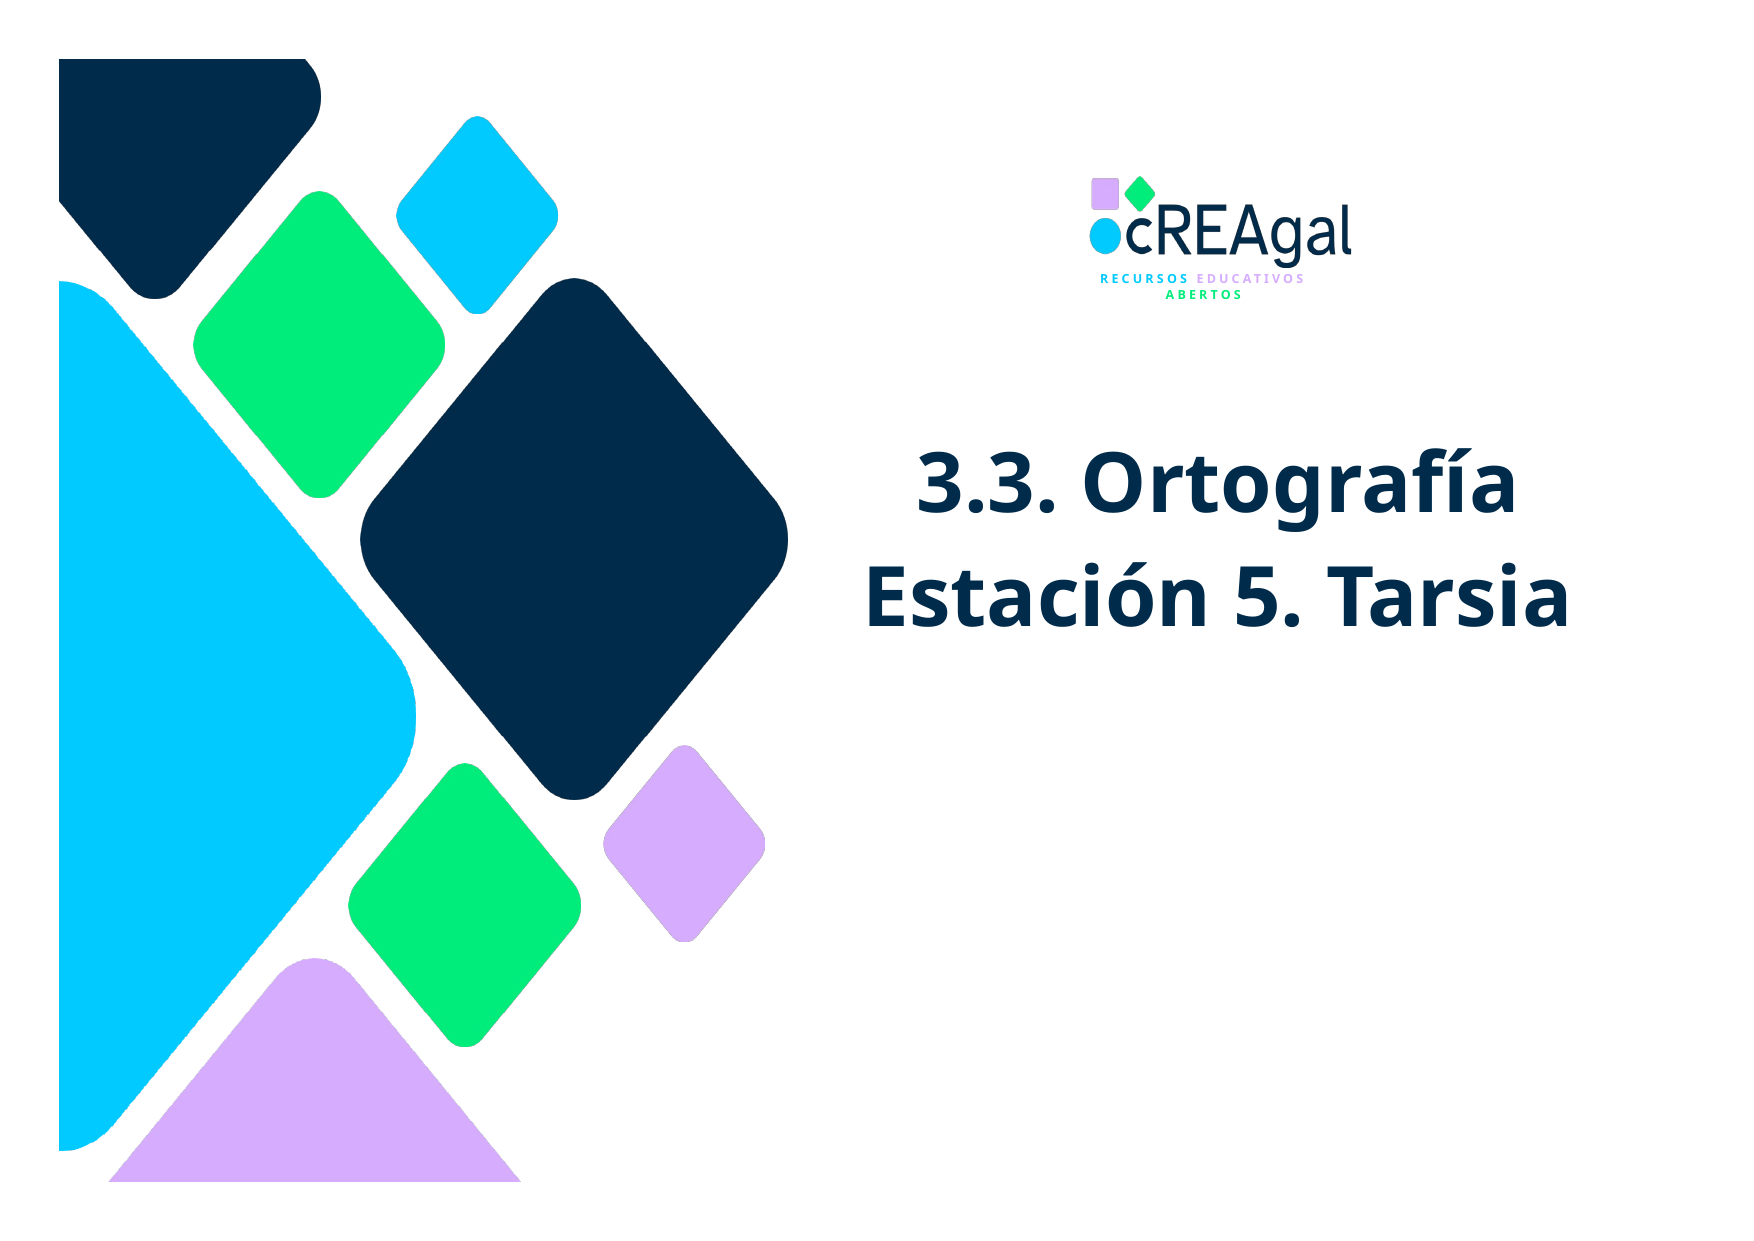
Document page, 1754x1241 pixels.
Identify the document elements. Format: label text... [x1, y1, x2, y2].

title 3.3. Ortografía Estación 5. Tarsia [855, 363, 1581, 712]
picture [59, 59, 788, 1182]
picture [481, 116, 558, 208]
picture [1089, 176, 1352, 268]
